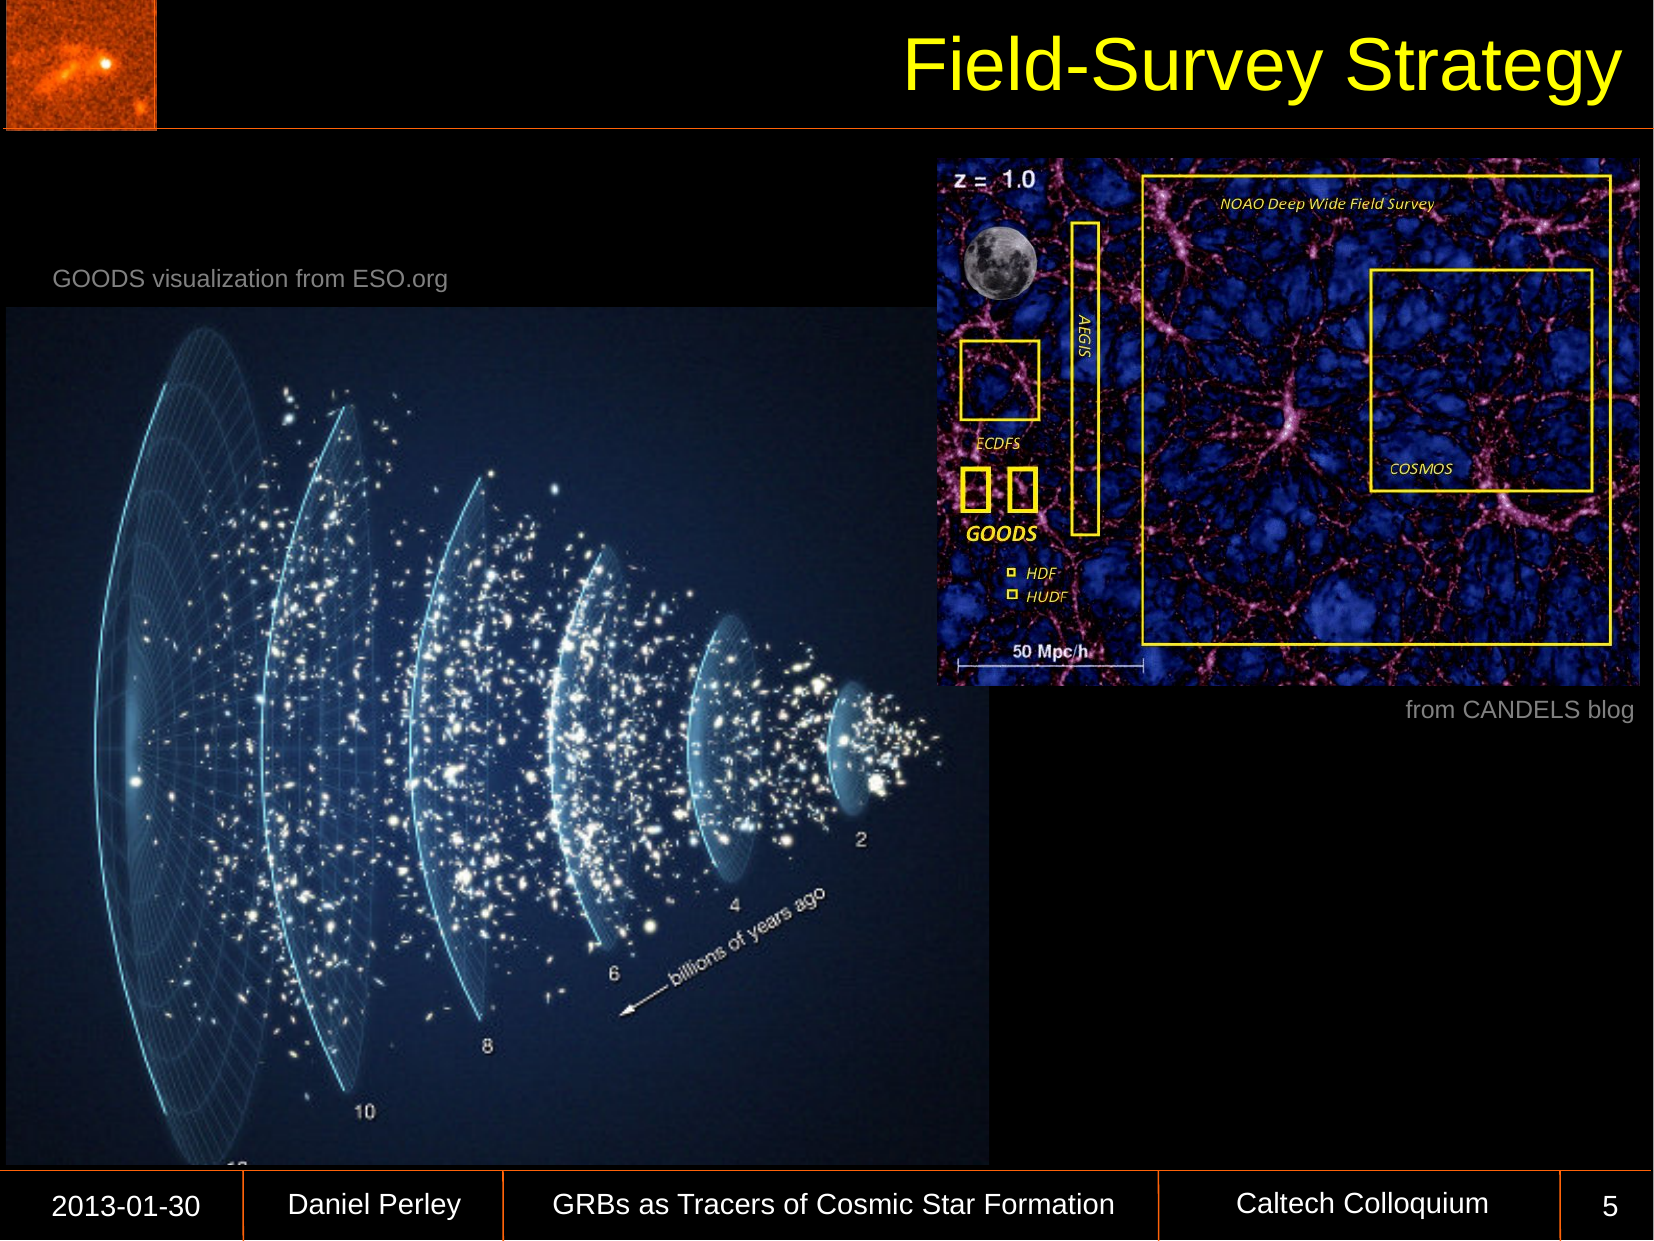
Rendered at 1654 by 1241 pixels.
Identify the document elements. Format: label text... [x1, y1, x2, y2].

text_box from CANDELS blog [1312, 688, 1651, 732]
text_box GOODS visualization from ESO.org [37, 257, 488, 301]
picture [5, 158, 1640, 1165]
picture [7, 0, 154, 128]
title Field-Survey Strategy [187, 13, 1624, 115]
